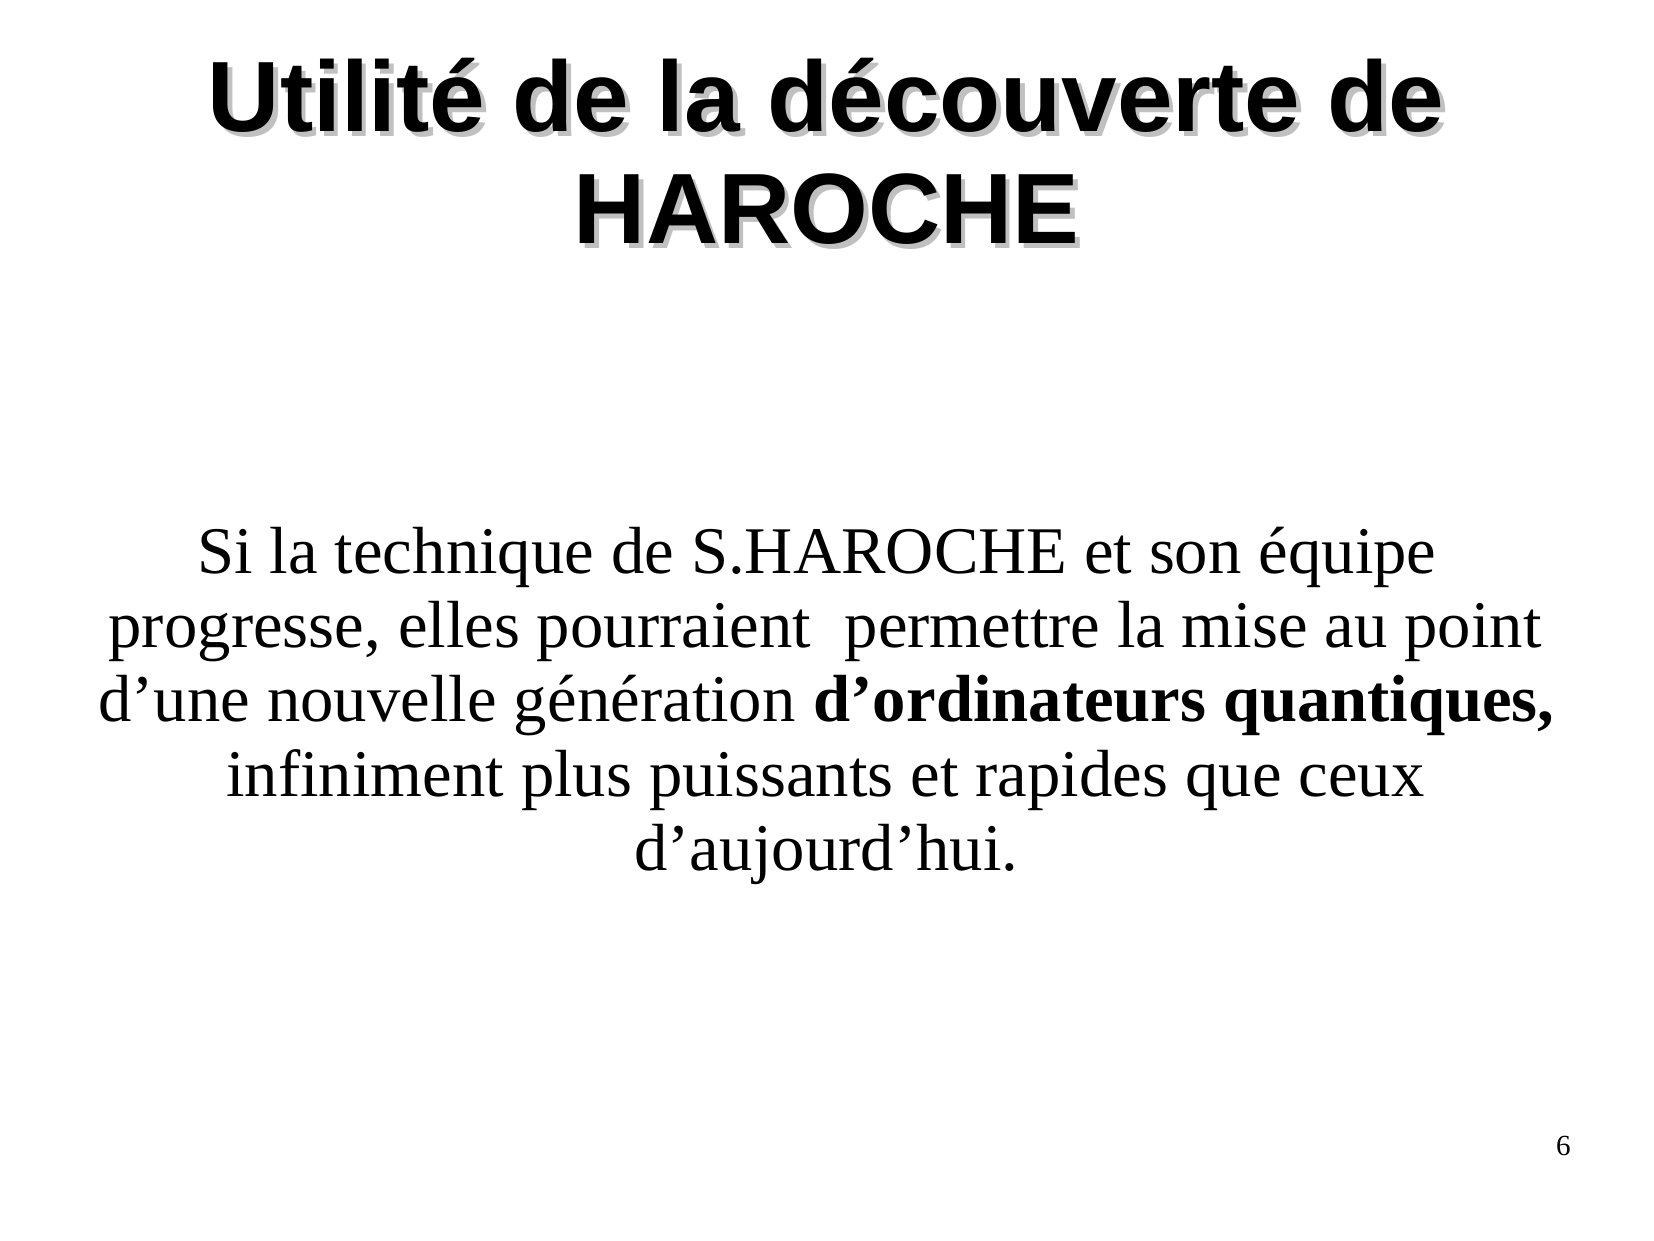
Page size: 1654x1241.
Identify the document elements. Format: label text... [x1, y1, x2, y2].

title Utilité de la découverte de HAROCHE [82, 41, 1571, 265]
subtitle Si la technique de S.HAROCHE et son équipe progresse, elles pourraient permettre la mise au point d’une nouvelle génération d’ordinateurs quantiques, infiniment plus puissants et rapides que ceux d’aujourd’hui. [82, 290, 1571, 1109]
